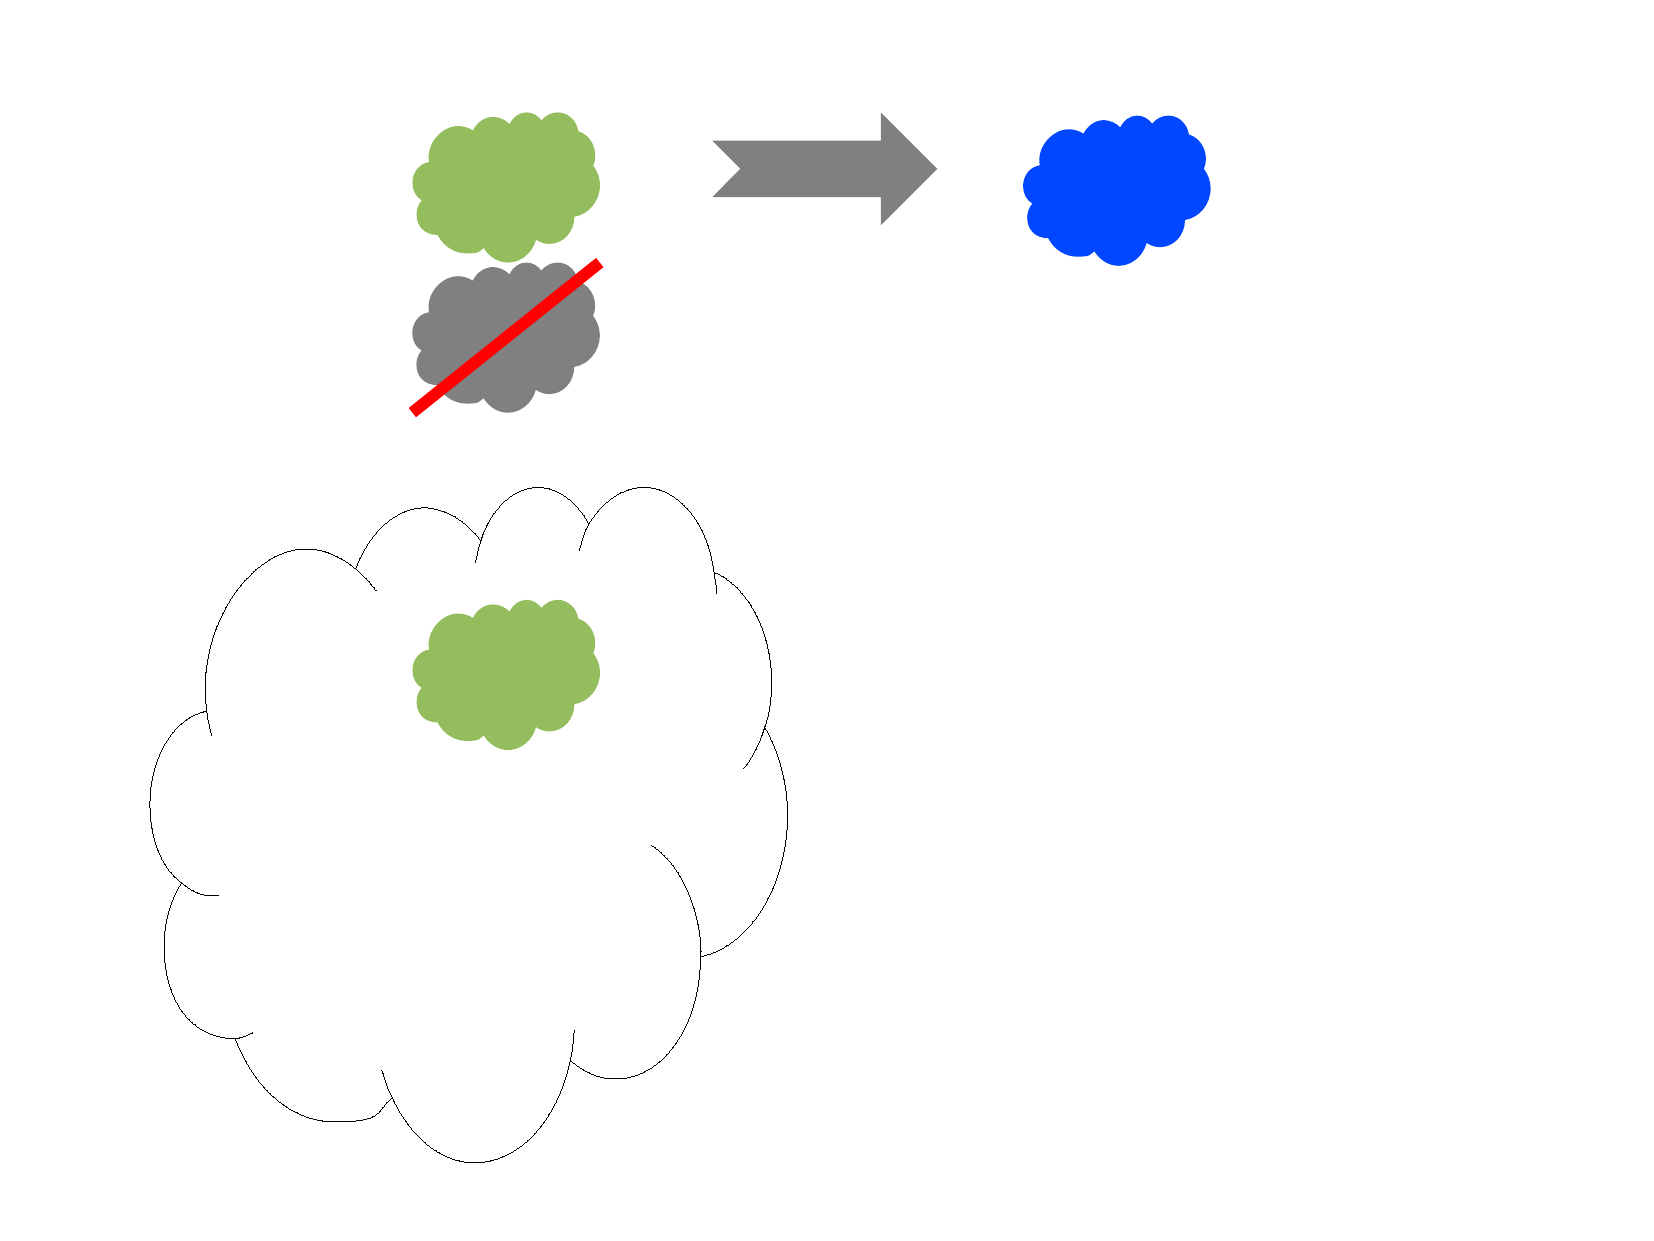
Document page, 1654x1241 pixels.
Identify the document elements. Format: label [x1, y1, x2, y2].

text_box [1023, 115, 1211, 266]
text_box [412, 262, 576, 386]
text_box [412, 599, 601, 751]
text_box [412, 112, 601, 263]
text_box [444, 284, 600, 413]
text_box [712, 112, 938, 226]
